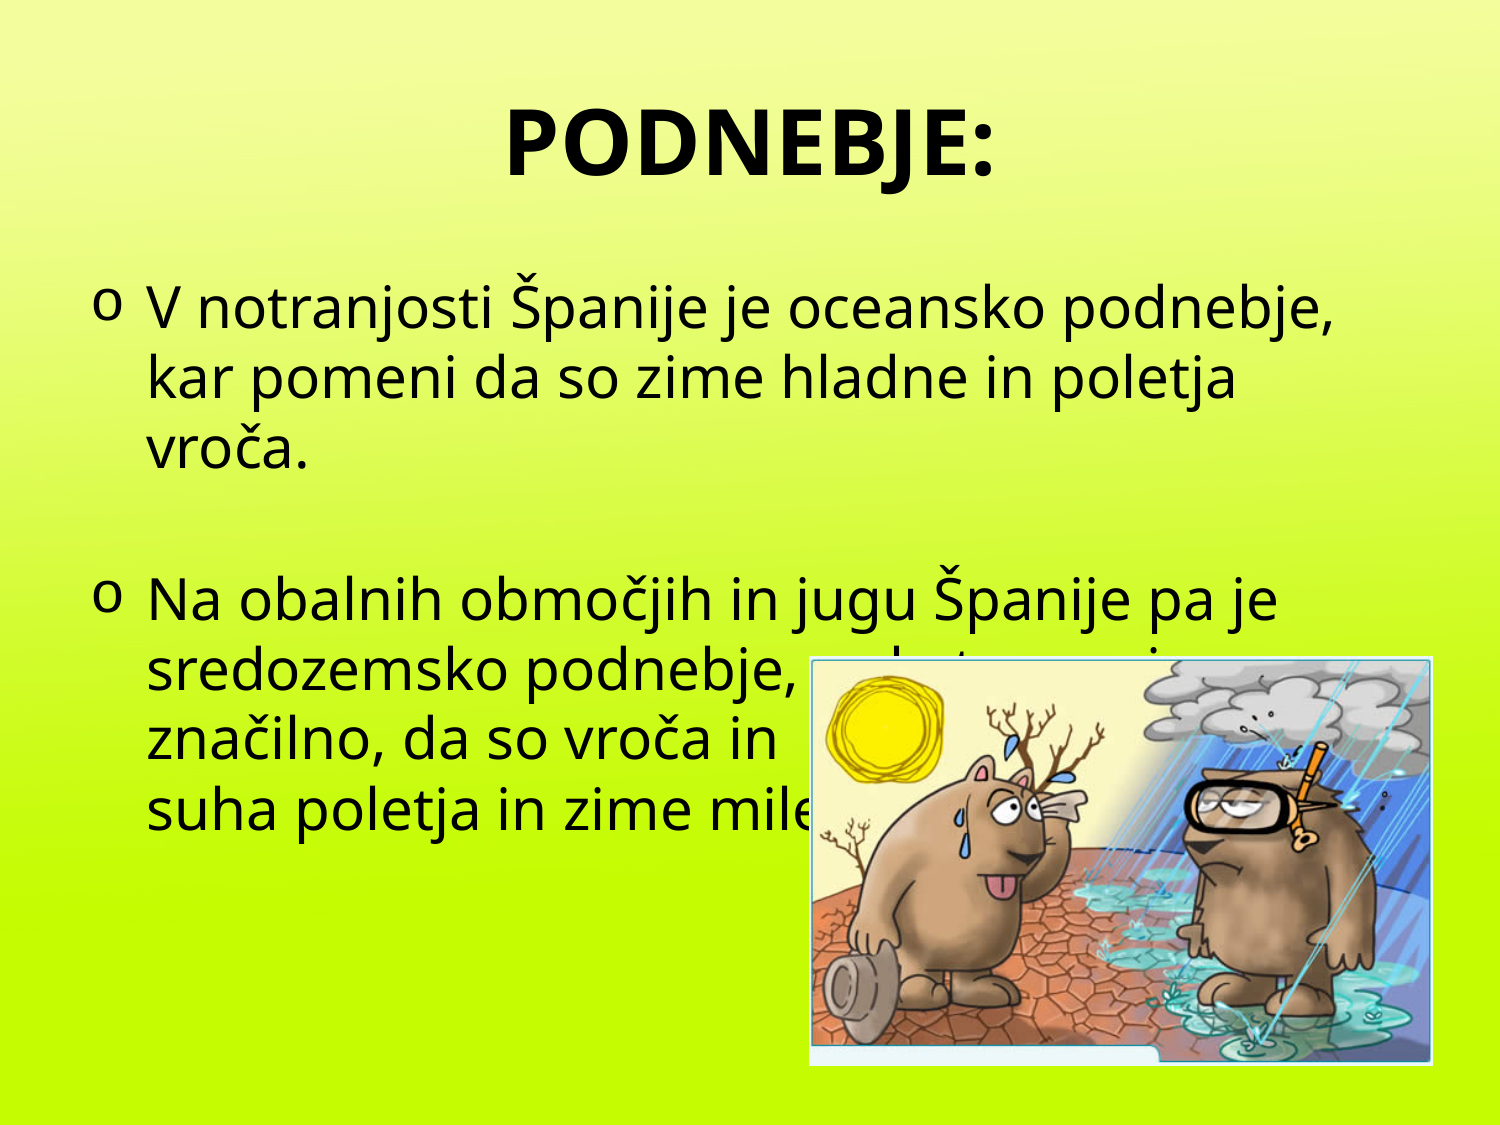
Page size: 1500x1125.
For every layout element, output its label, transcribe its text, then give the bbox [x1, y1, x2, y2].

title PODNEBJE: [75, 45, 1425, 233]
picture [0, 0, 1500, 1125]
list V notranjosti Španije je oceansko podnebje, kar pomeni da so zime hladne in poletja vroča. Na obalnih območjih in jugu Španije pa je sredozemsko podnebje, za katerega je značilno, da so vroča in suha poletja in zime mile. [75, 262, 1425, 1005]
